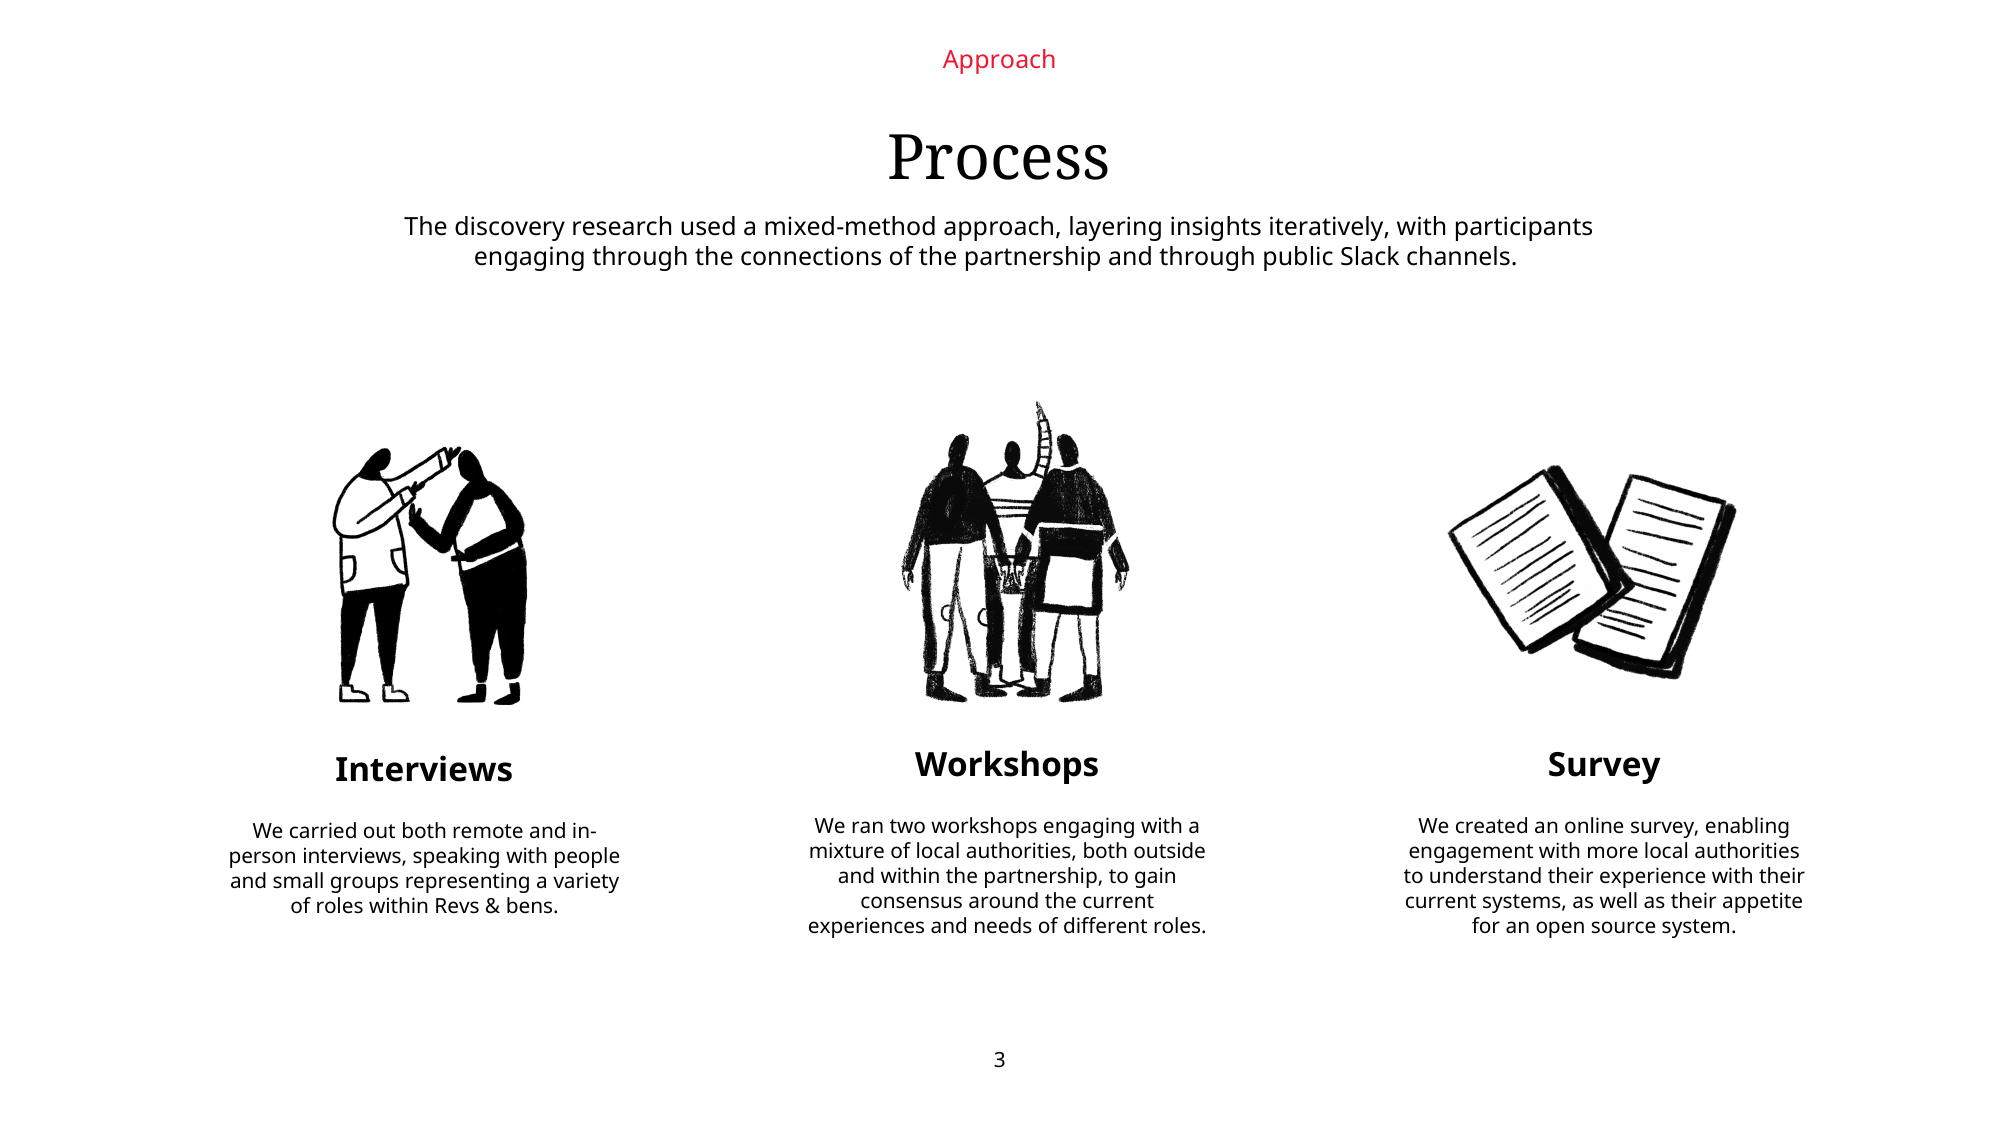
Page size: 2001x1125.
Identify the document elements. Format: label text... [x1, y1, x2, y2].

text_box Process [84, 126, 1914, 202]
text_box Approach [864, 40, 1136, 79]
text_box 9 [955, 998, 1045, 1123]
picture [1371, 387, 1811, 759]
text_box Interviews We carried out both remote and in-person interviews, speaking with people and small groups representing a variety of roles within Revs & bens. [218, 742, 631, 1003]
text_box Survey We created an online survey, enabling engagement with more local authorities to understand their experience with their current systems, as well as their appetite for an open source system. [1391, 737, 1817, 998]
picture [179, 382, 681, 738]
picture [788, 344, 1232, 770]
text_box The discovery research used a mixed-method approach, layering insights iteratively, with participants engaging through the connections of the partnership and through public Slack channels. [395, 202, 1605, 310]
text_box Workshops We ran two workshops engaging with a mixture of local authorities, both outside and within the partnership, to gain consensus around the current experiences and needs of different roles. [793, 770, 1221, 998]
